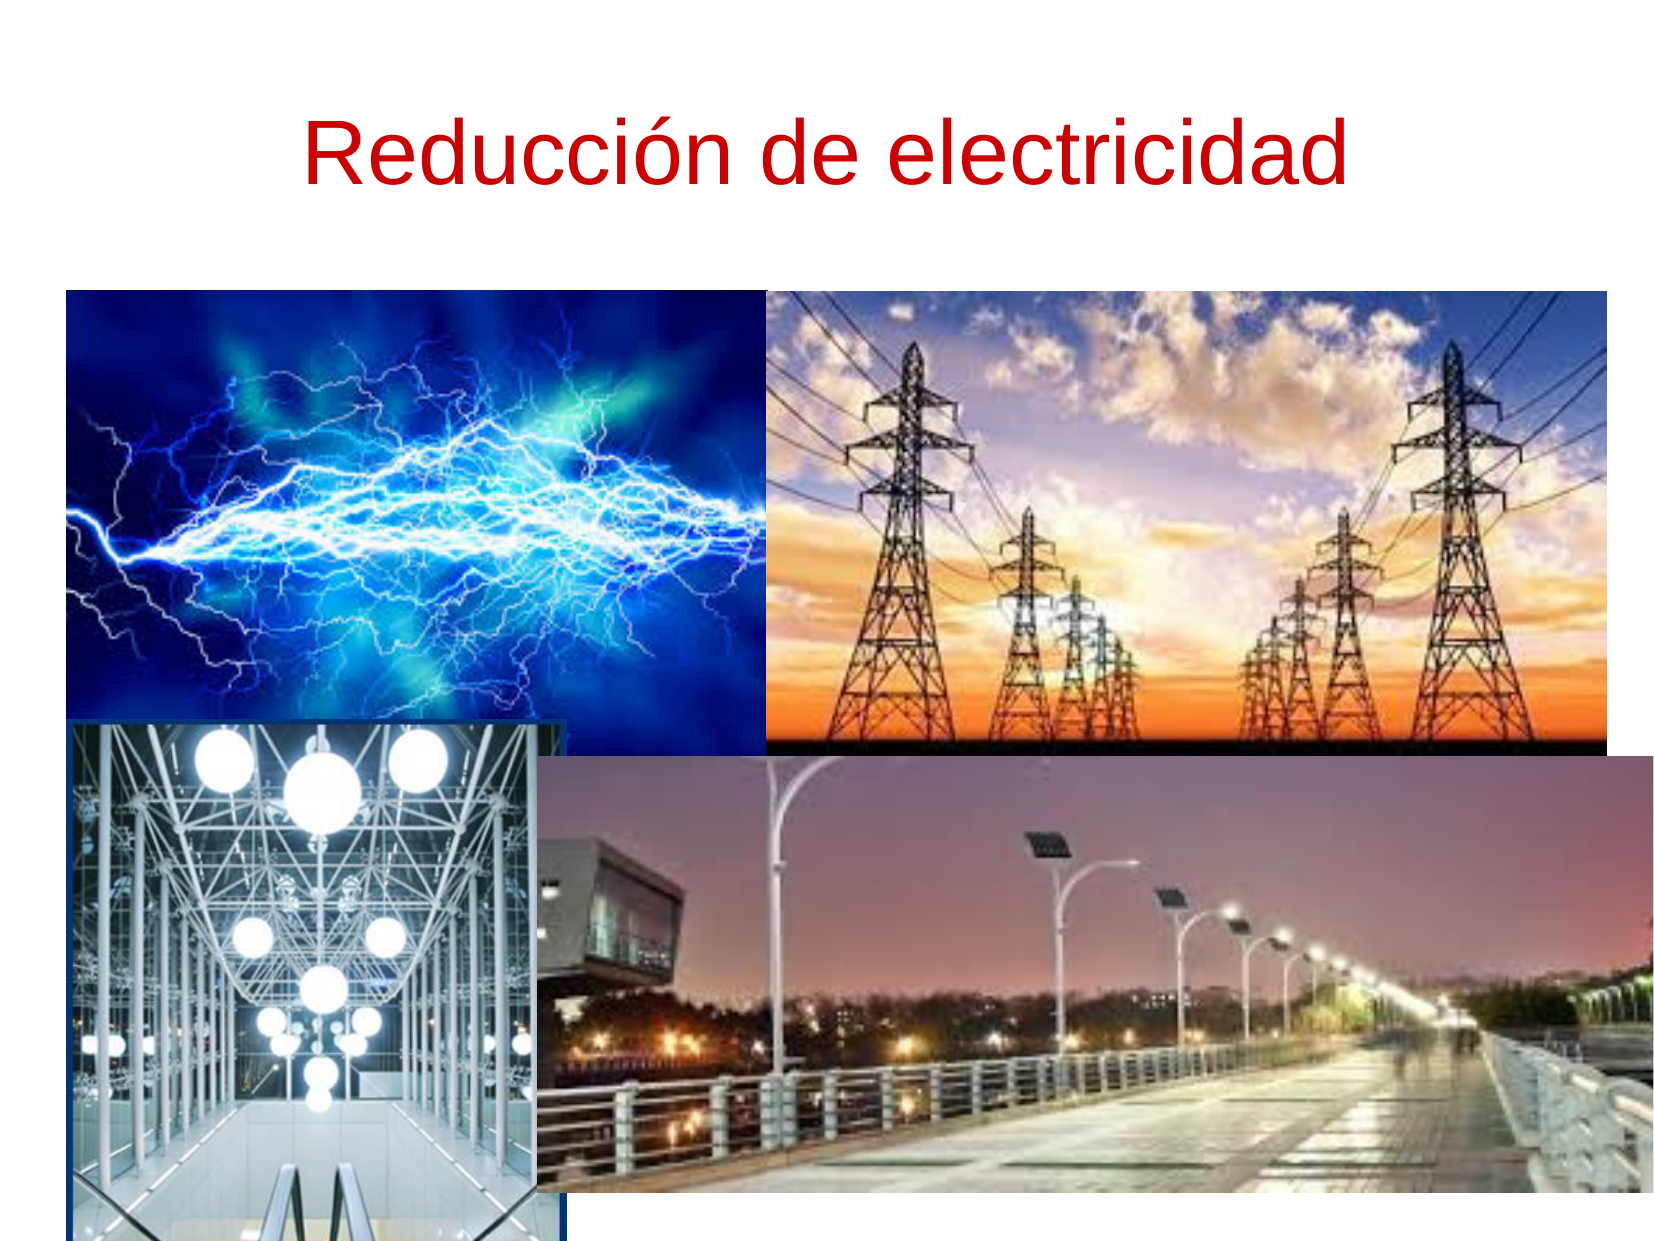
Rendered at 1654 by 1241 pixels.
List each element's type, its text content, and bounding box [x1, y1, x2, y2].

title Reducción de electricidad [82, 49, 1571, 257]
picture [66, 290, 1654, 1241]
